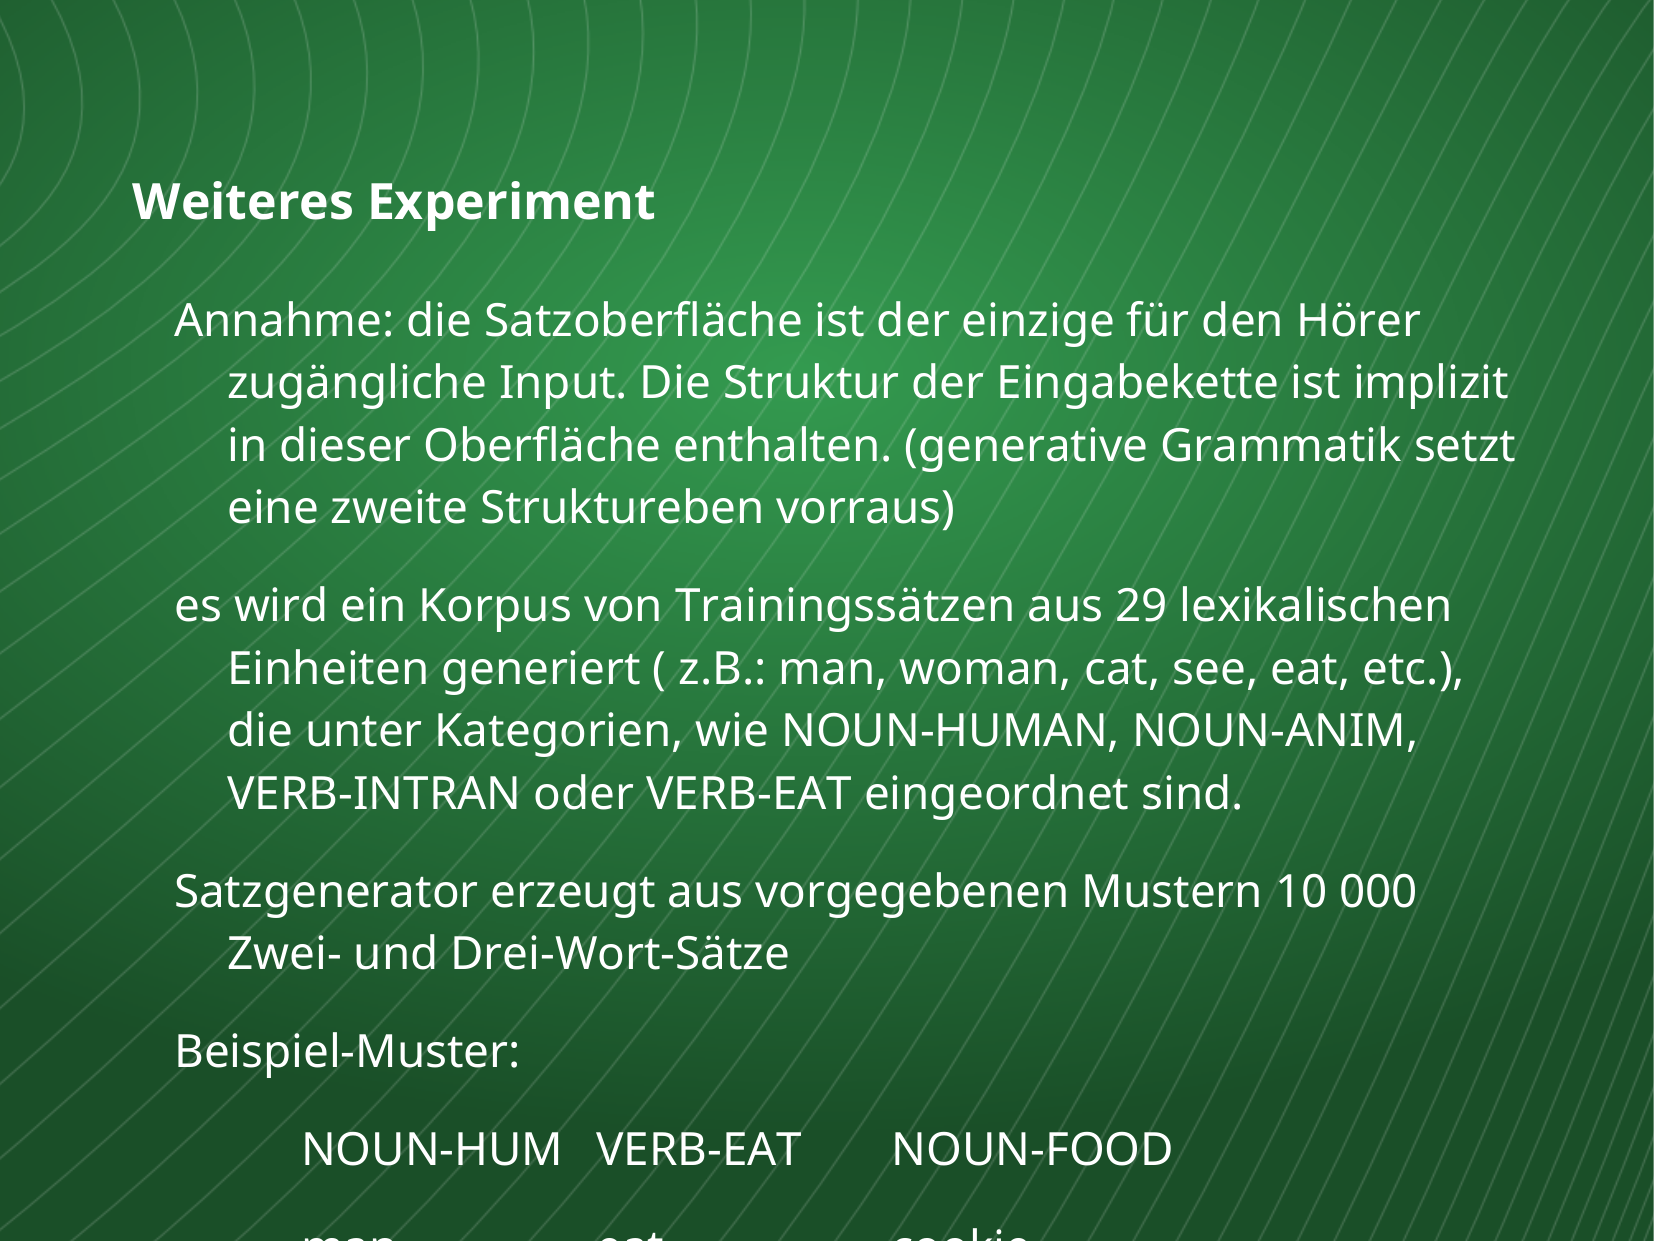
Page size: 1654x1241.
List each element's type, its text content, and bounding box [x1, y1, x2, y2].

text_box Weiteres Experiment [118, 158, 642, 237]
text_box Annahme: die Satzoberfläche ist der einzige für den Hörer zugängliche Input. Die Struktur der Eingabekette ist implizit in dieser Oberfläche enthalten. (generative Grammatik setzt eine zweite Struktureben vorraus) es wird ein Korpus von Trainingssätzen aus 29 lexikalischen Einheiten generiert ( z.B.: man, woman, cat, see, eat, etc.), die unter Kategorien, wie NOUN-HUMAN, NOUN-ANIM, VERB-INTRAN oder VERB-EAT eingeordnet sind. Satzgenerator erzeugt aus vorgegebenen Mustern 10 000 Zwei- und Drei-Wort-Sätze Beispiel-Muster: NOUN-HUM VERB-EAT NOUN-FOOD man eat cookie [159, 279, 1533, 1213]
picture [0, 0, 1654, 1241]
